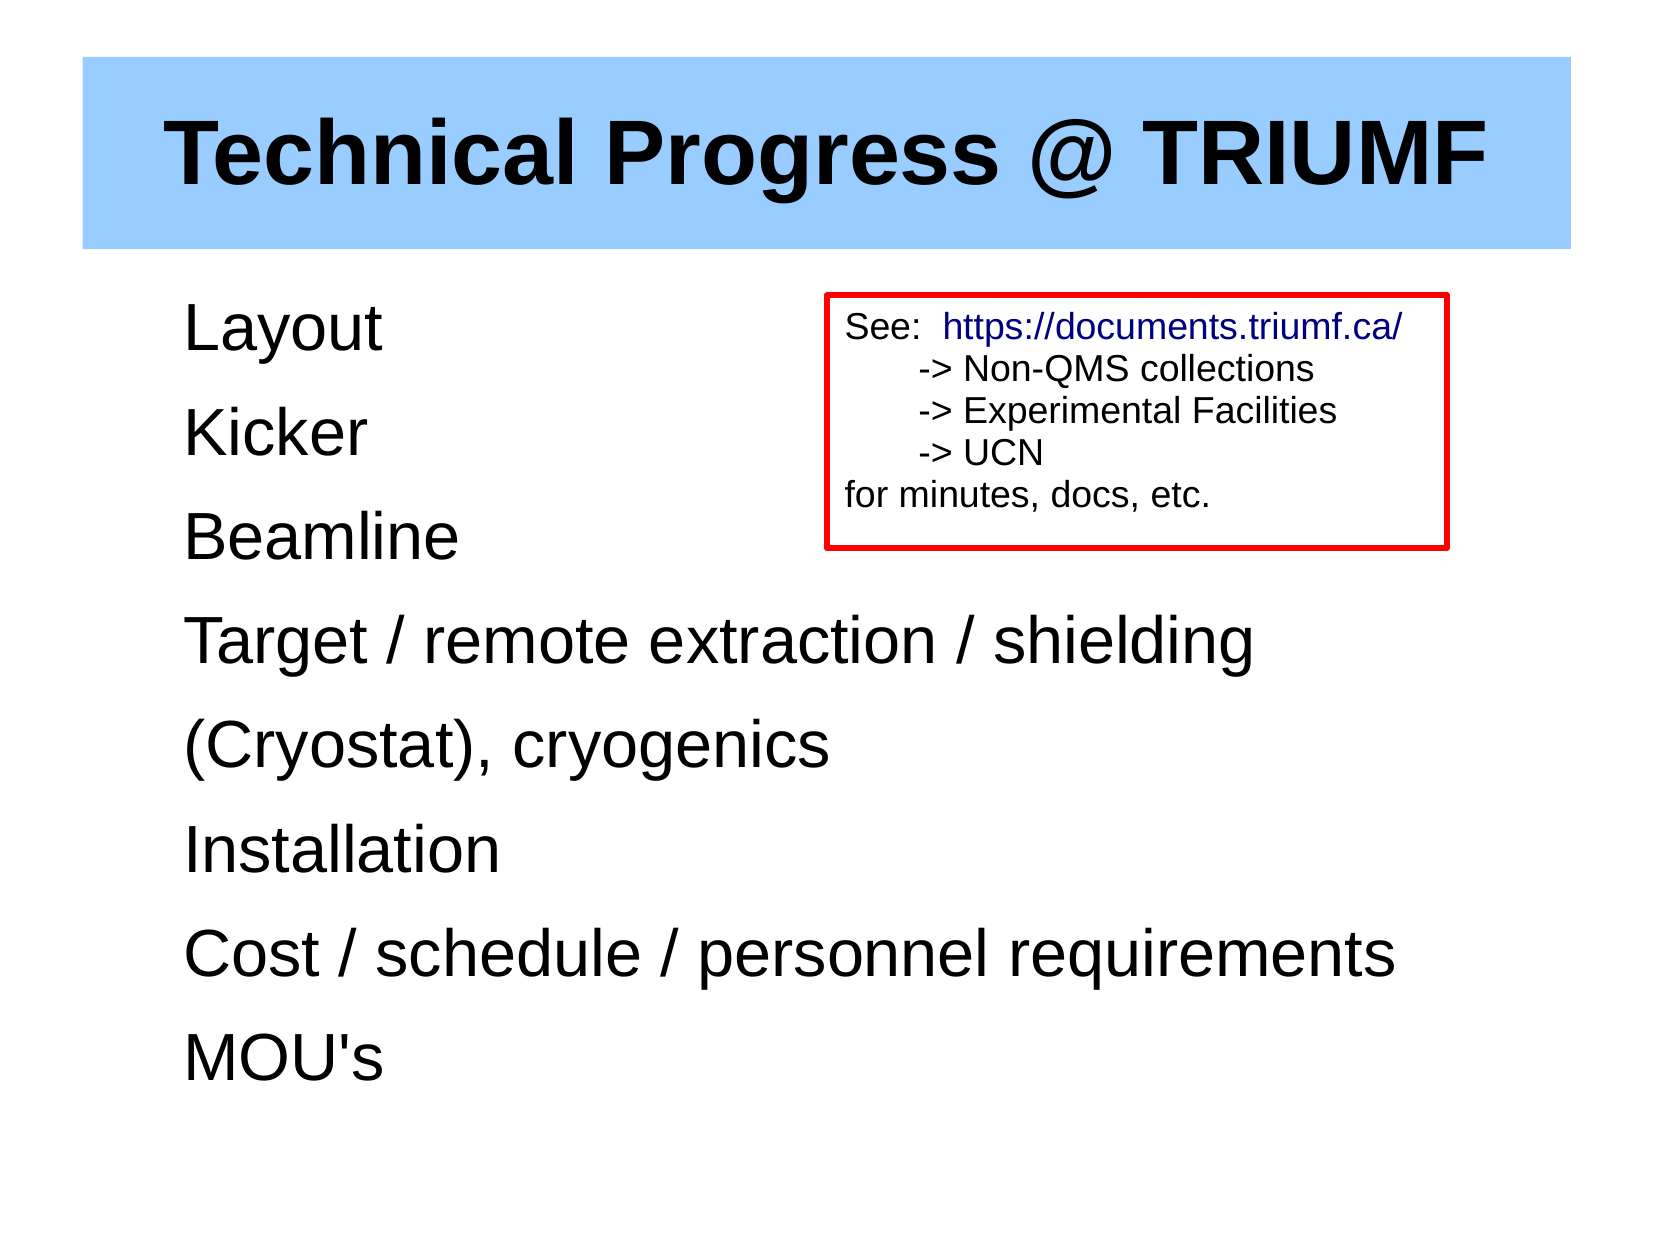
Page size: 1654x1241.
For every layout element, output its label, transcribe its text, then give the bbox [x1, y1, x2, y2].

text_box See: https://documents.triumf.ca/ -> Non-QMS collections -> Experimental Facilities -> UCN for minutes, docs, etc. [826, 295, 1447, 549]
list Layout Kicker Beamline Target / remote extraction / shielding (Cryostat), cryogenics Installation Cost / schedule / personnel requirements MOU's [147, 290, 1506, 1162]
title Technical Progress @ TRIUMF [82, 56, 1571, 250]
